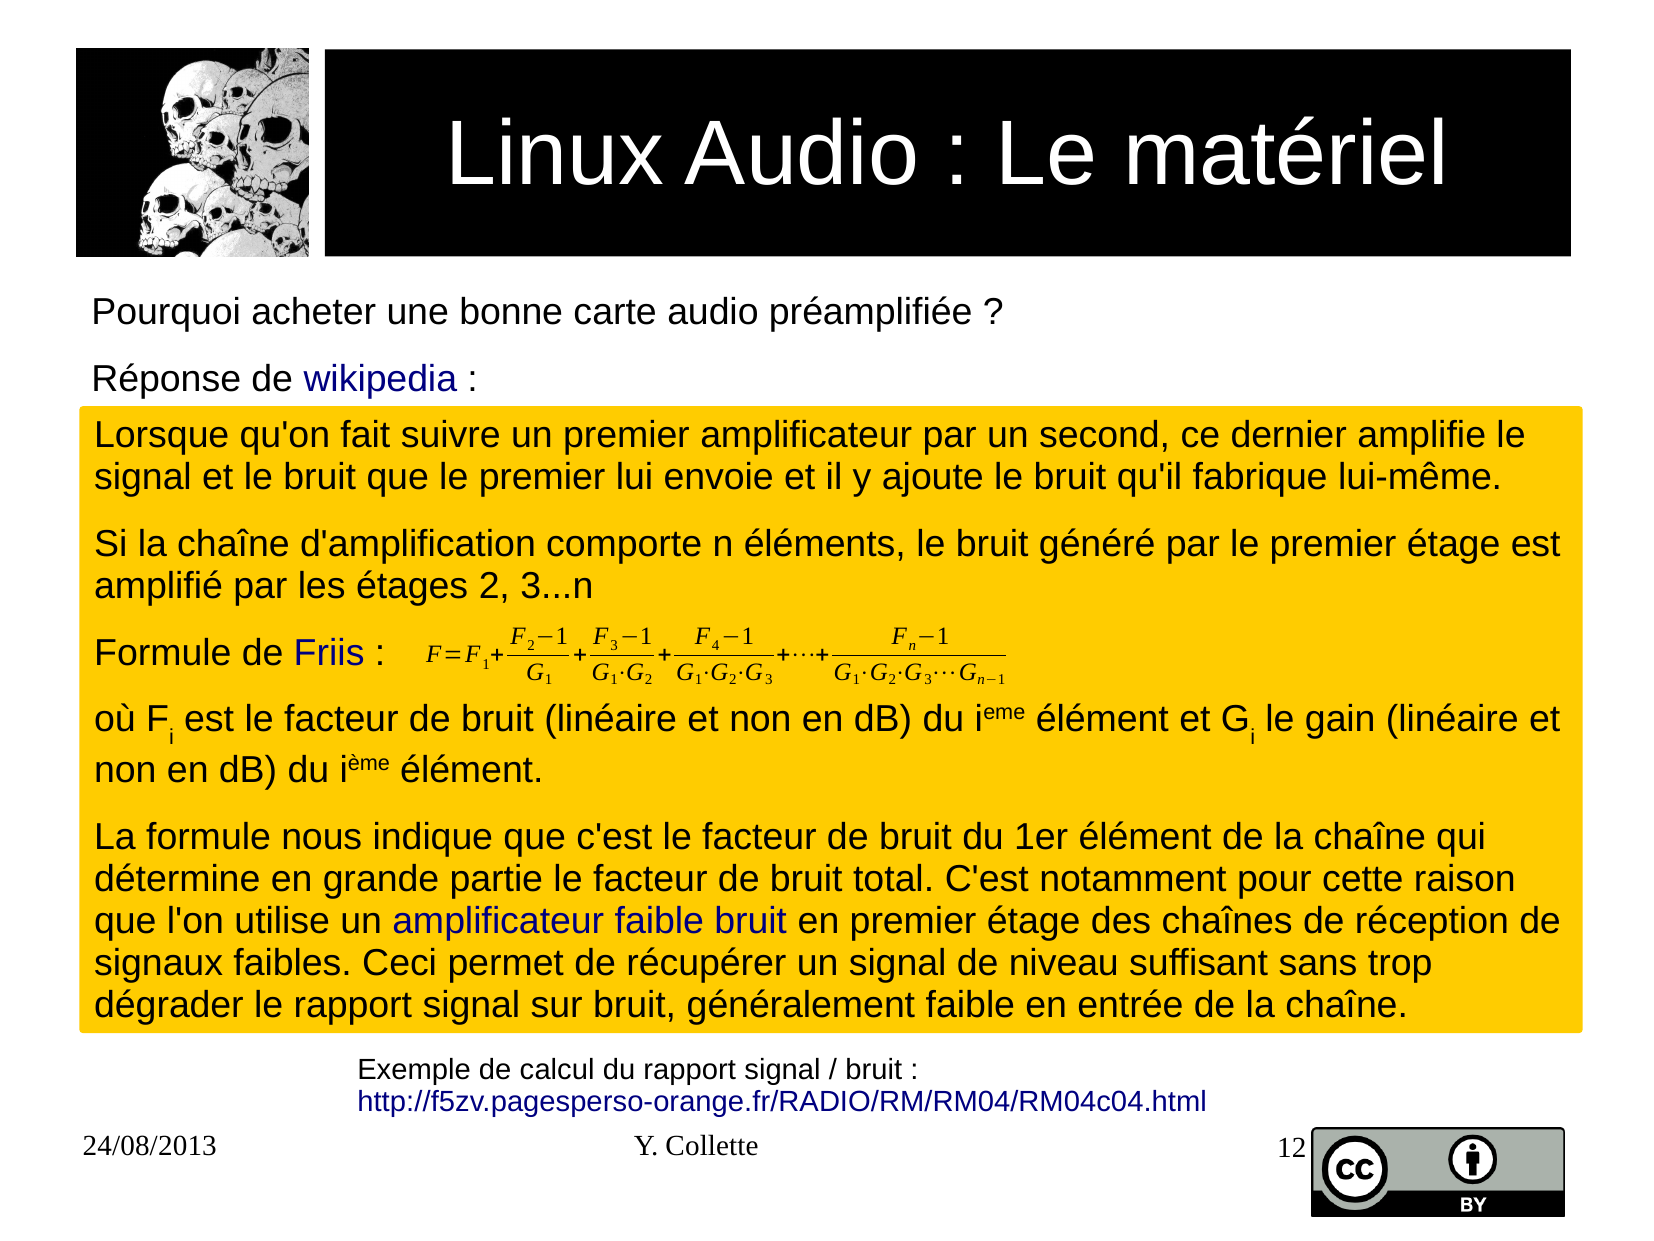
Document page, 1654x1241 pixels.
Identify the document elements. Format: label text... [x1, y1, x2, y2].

chart [418, 622, 1015, 689]
picture [1311, 1127, 1565, 1217]
title Linux Audio : Le matériel [324, 49, 1571, 257]
text_box Pourquoi acheter une bonne carte audio préamplifiée ? Réponse de wikipedia : [76, 283, 1554, 408]
text_box Lorsque qu'on fait suivre un premier amplificateur par un second, ce dernier amplifie le signal et le bruit que le premier lui envoie et il y ajoute le bruit qu'il fabrique lui-même. Si la chaîne d'amplification comporte n éléments, le bruit généré par le premier étage est amplifié par les étages 2, 3...n Formule de Friis : où Fi est le facteur de bruit (linéaire et non en dB) du ieme élément et Gi le gain (linéaire et non en dB) du ième élément. La formule nous indique que c'est le facteur de bruit du 1er élément de la chaîne qui détermine en grande partie le facteur de bruit total. C'est notamment pour cette raison que l'on utilise un amplificateur faible bruit en premier étage des chaînes de réception de signaux faibles. Ceci permet de récupérer un signal de niveau suffisant sans trop dégrader le rapport signal sur bruit, généralement faible en entrée de la chaîne. [79, 406, 1583, 1034]
picture [76, 48, 309, 257]
text_box Exemple de calcul du rapport signal / bruit : http://f5zv.pagesperso-orange.fr/RADIO/RM/RM04/RM04c04.html [342, 1045, 1247, 1126]
